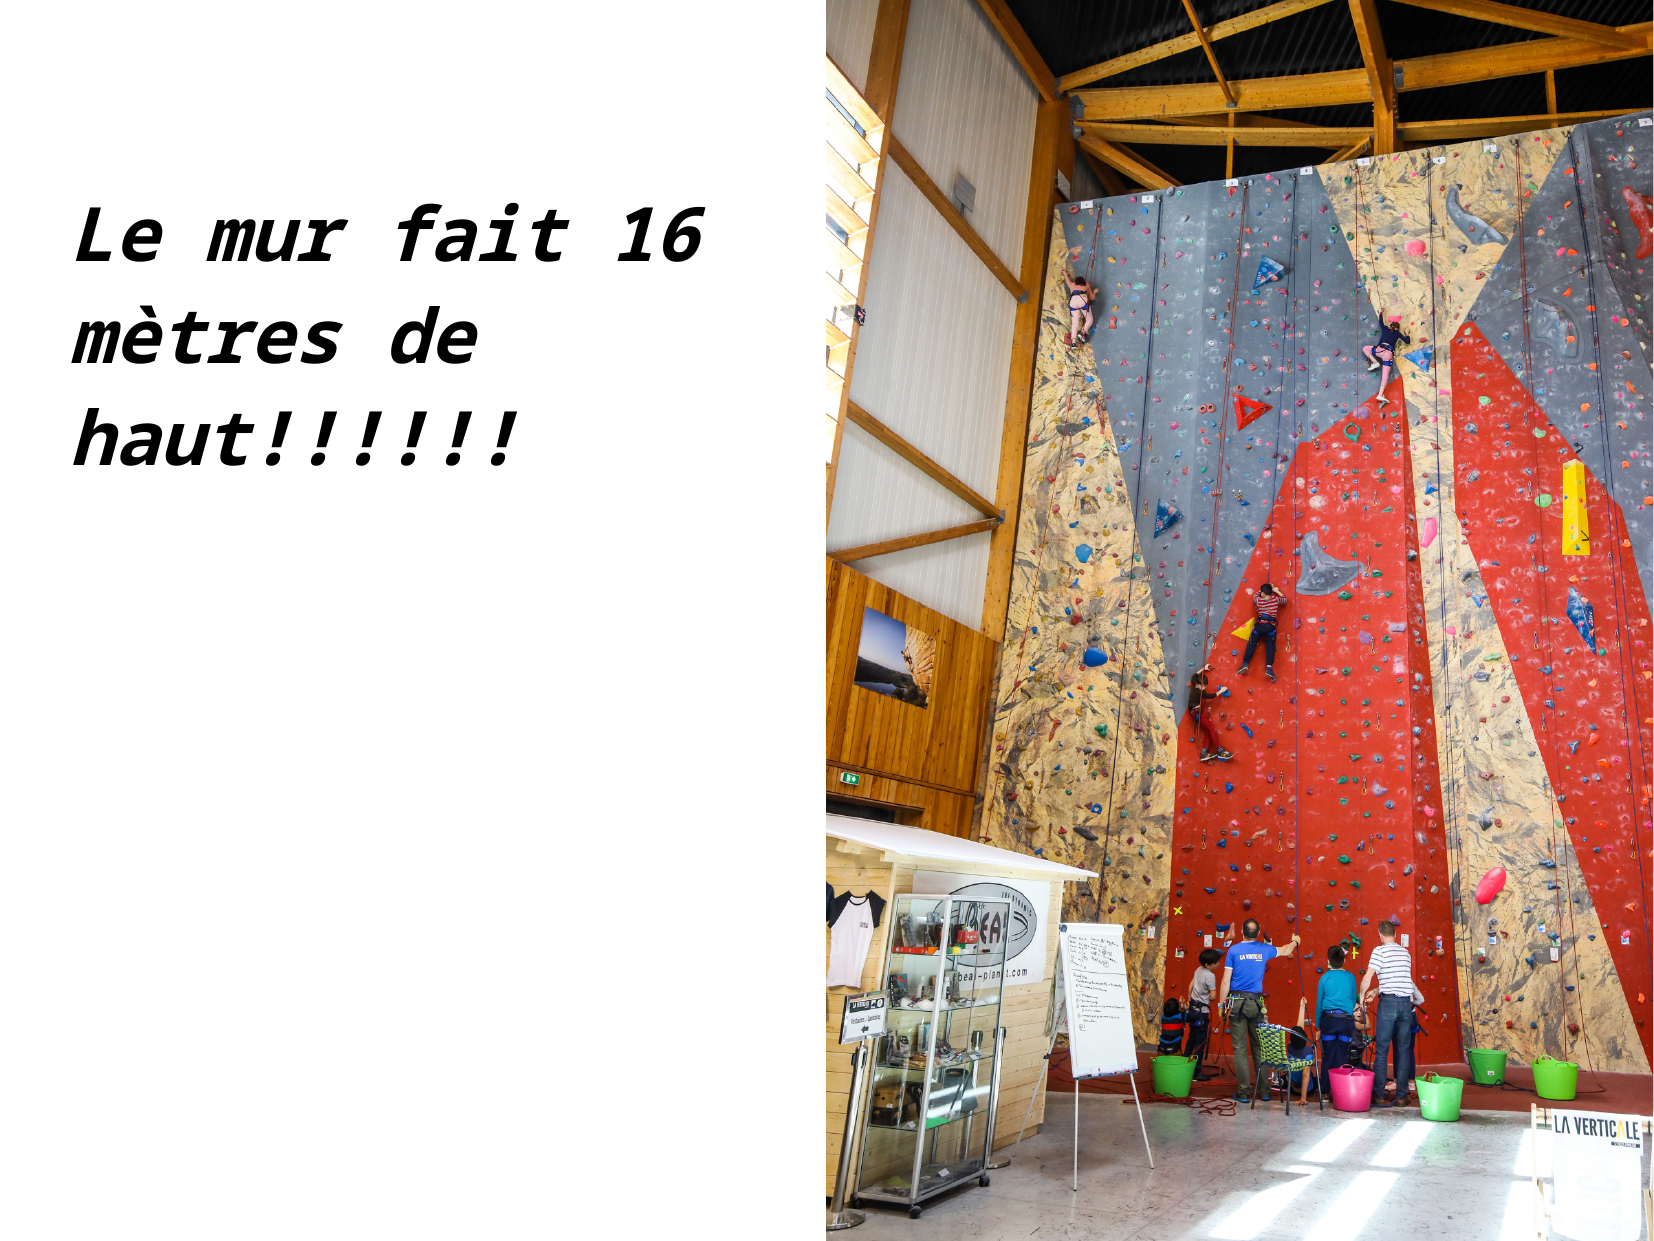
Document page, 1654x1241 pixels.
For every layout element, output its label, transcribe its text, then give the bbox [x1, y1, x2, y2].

picture [826, 0, 1654, 1241]
text_box Le mur fait 16 mètres de haut!!!!!! [54, 173, 737, 390]
